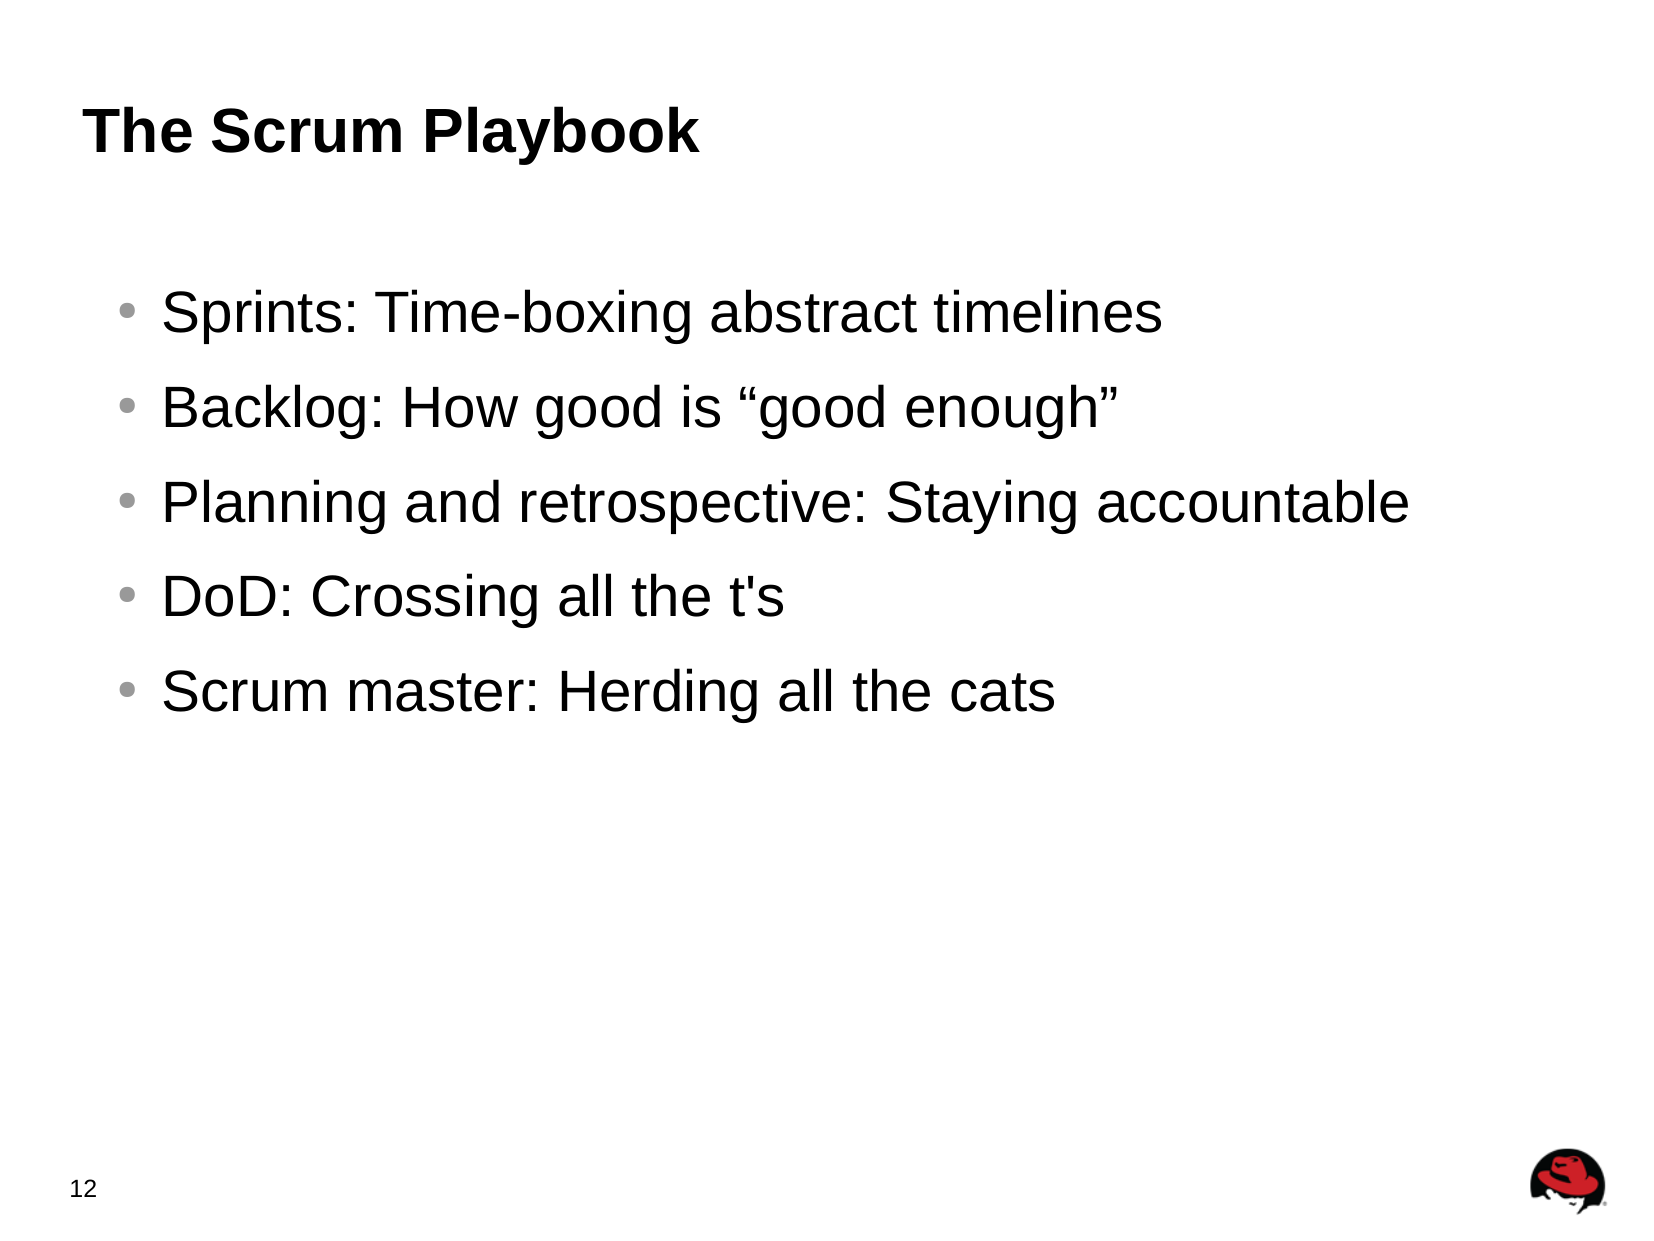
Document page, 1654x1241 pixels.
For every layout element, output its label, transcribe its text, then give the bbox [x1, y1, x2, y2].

list Sprints: Time-boxing abstract timelines Backlog: How good is “good enough” Planning and retrospective: Staying accountable DoD: Crossing all the t's Scrum master: Herding all the cats [86, 280, 1576, 1074]
picture [1529, 1146, 1613, 1224]
title The Scrum Playbook [82, 37, 1571, 226]
